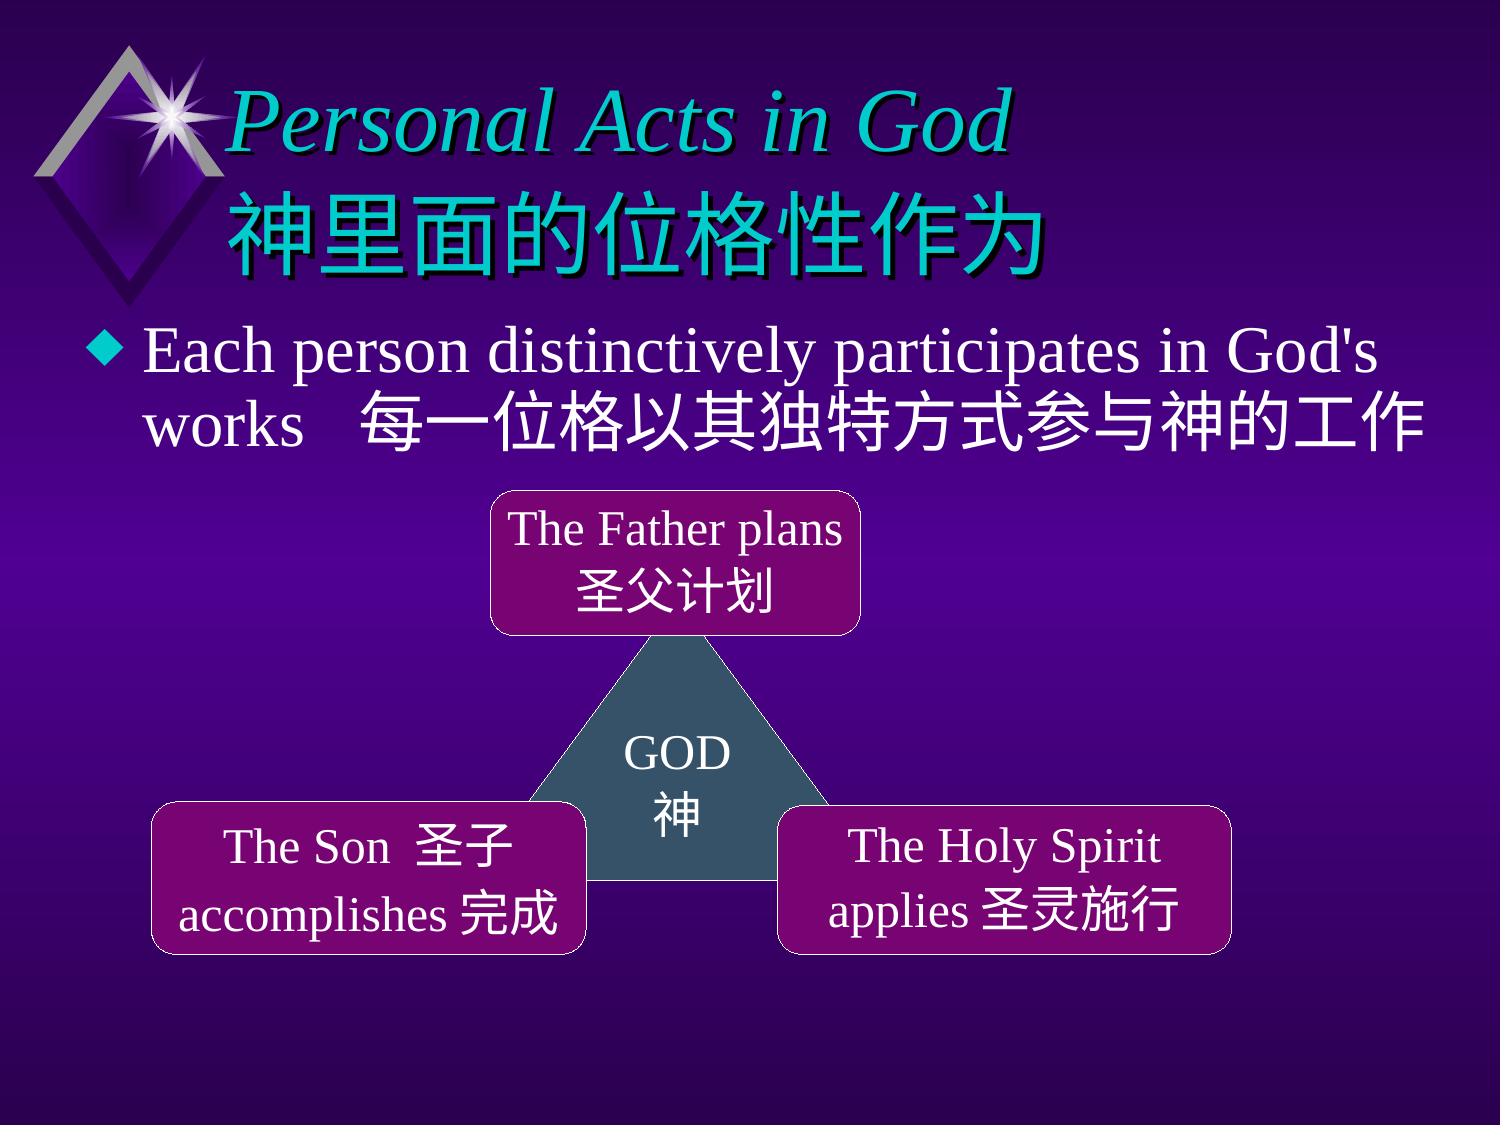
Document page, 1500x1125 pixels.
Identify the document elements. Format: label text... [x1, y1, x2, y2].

text_box The Father plans 圣父计划 [490, 490, 861, 636]
text_box The Holy Spirit applies圣灵施行 [777, 805, 1232, 955]
title Personal Acts in God 神里面的位格性作为 [224, 65, 1388, 301]
text_box The Son 圣子 accomplishes完成 [151, 801, 587, 955]
text_box GOD 神 [528, 636, 830, 881]
list Each person distinctively participates in God's works 每一位格以其独特方式参与神的工作 [29, 313, 1484, 500]
